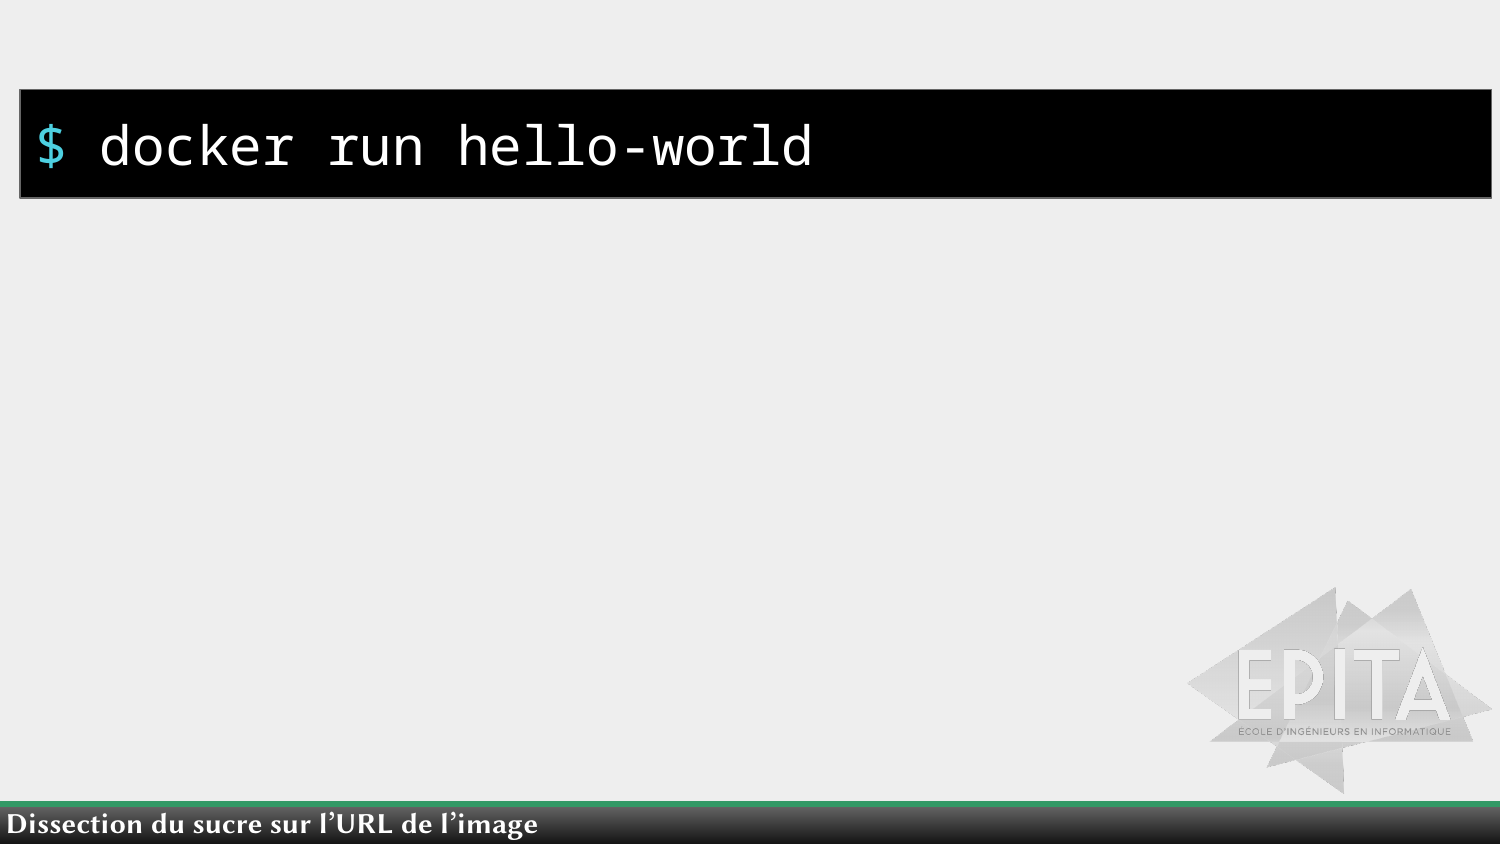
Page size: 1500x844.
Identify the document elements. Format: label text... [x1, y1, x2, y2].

title Dissection du sucre sur l’URL de l’image [5, 801, 1075, 844]
picture [1187, 587, 1492, 794]
text_box $ docker run hello-world [20, 89, 1492, 198]
